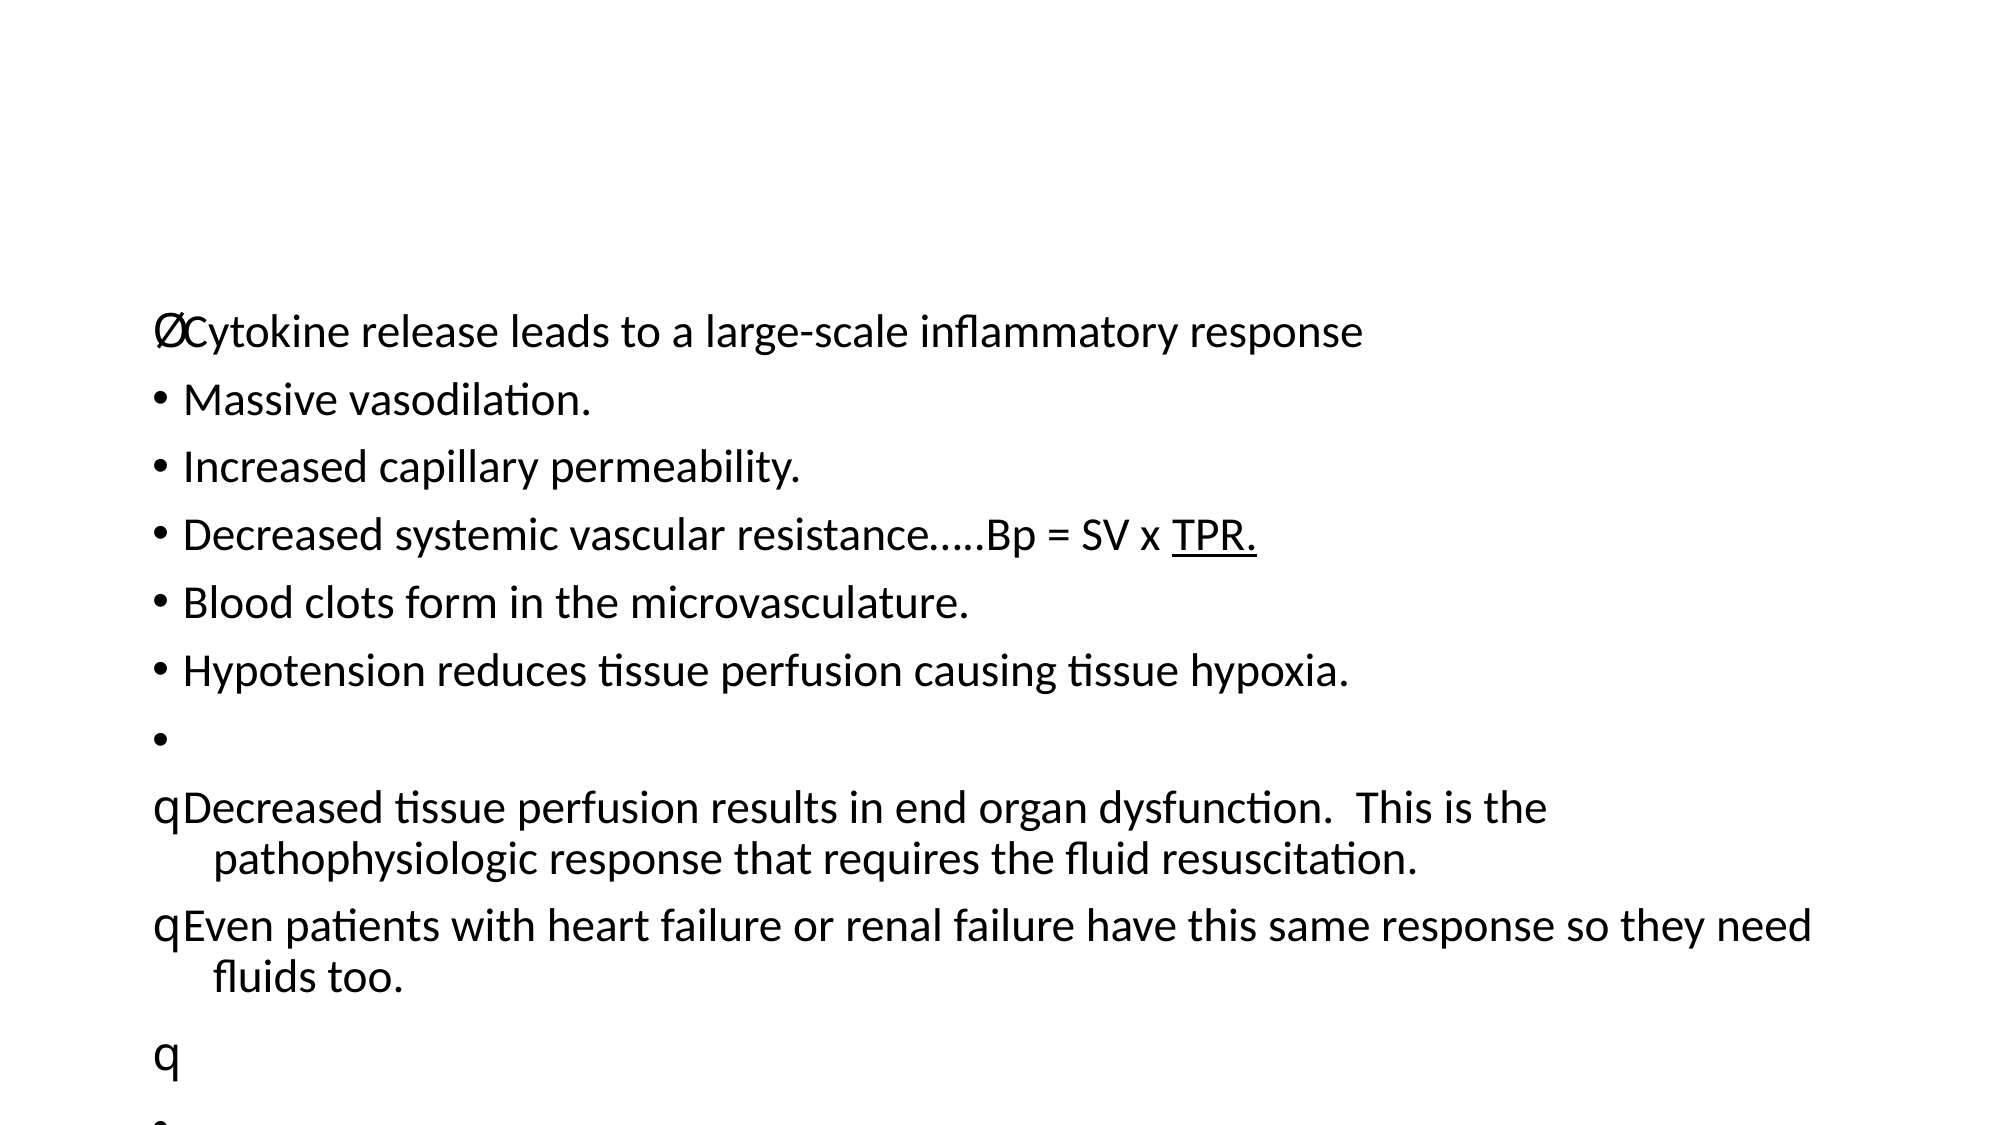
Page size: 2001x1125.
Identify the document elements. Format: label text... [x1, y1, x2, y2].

list Cytokine release leads to a large-scale inflammatory response Massive vasodilation. Increased capillary permeability. Decreased systemic vascular resistance…..Bp = SV x TPR. Blood clots form in the microvasculature. Hypotension reduces tissue perfusion causing tissue hypoxia. Decreased tissue perfusion results in end organ dysfunction. This is the pathophysiologic response that requires the fluid resuscitation. Even patients with heart failure or renal failure have this same response so they need fluids too. [137, 299, 1863, 1014]
